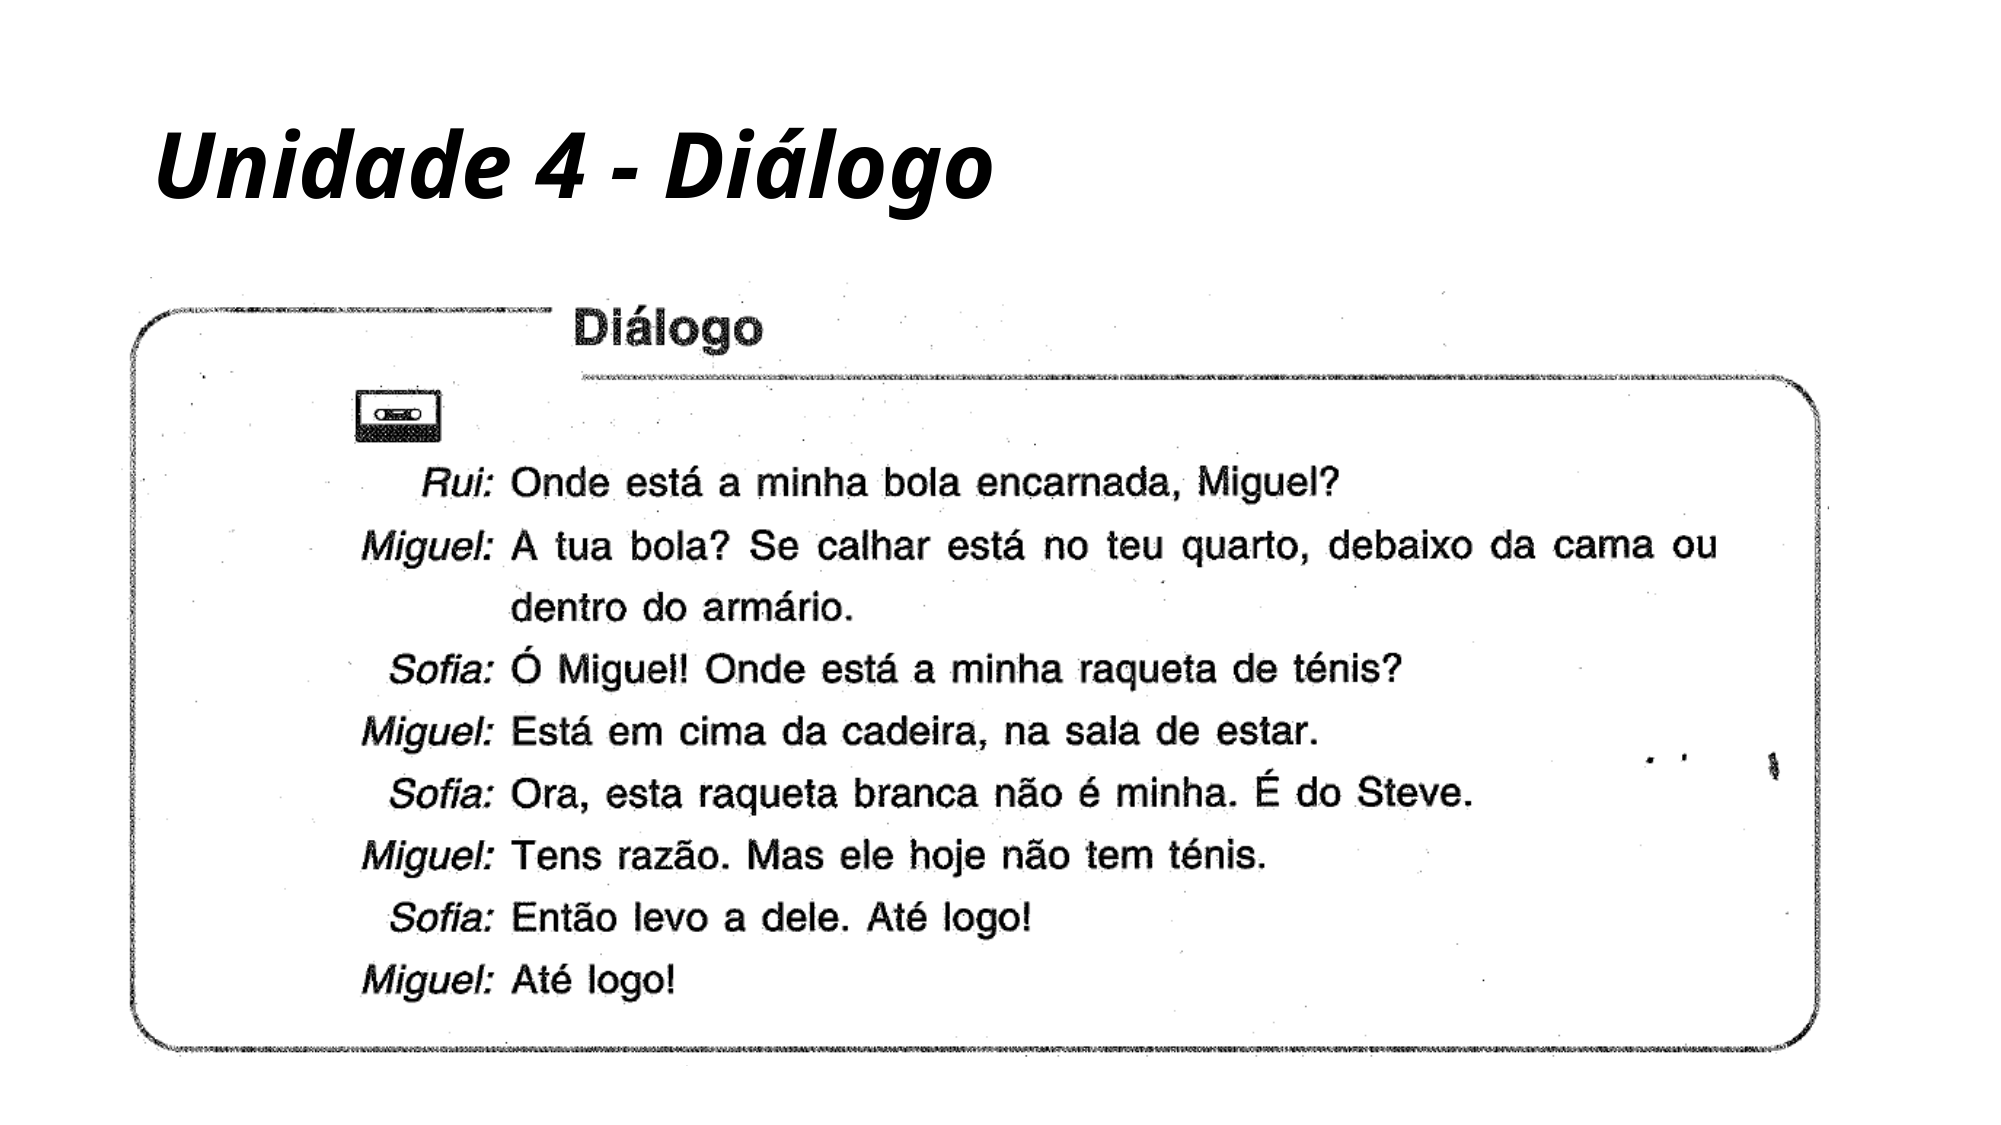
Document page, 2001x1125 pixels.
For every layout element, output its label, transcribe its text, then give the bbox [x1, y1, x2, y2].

picture [104, 277, 1830, 1066]
title Unidade 4 - Diálogo [137, 59, 1863, 278]
